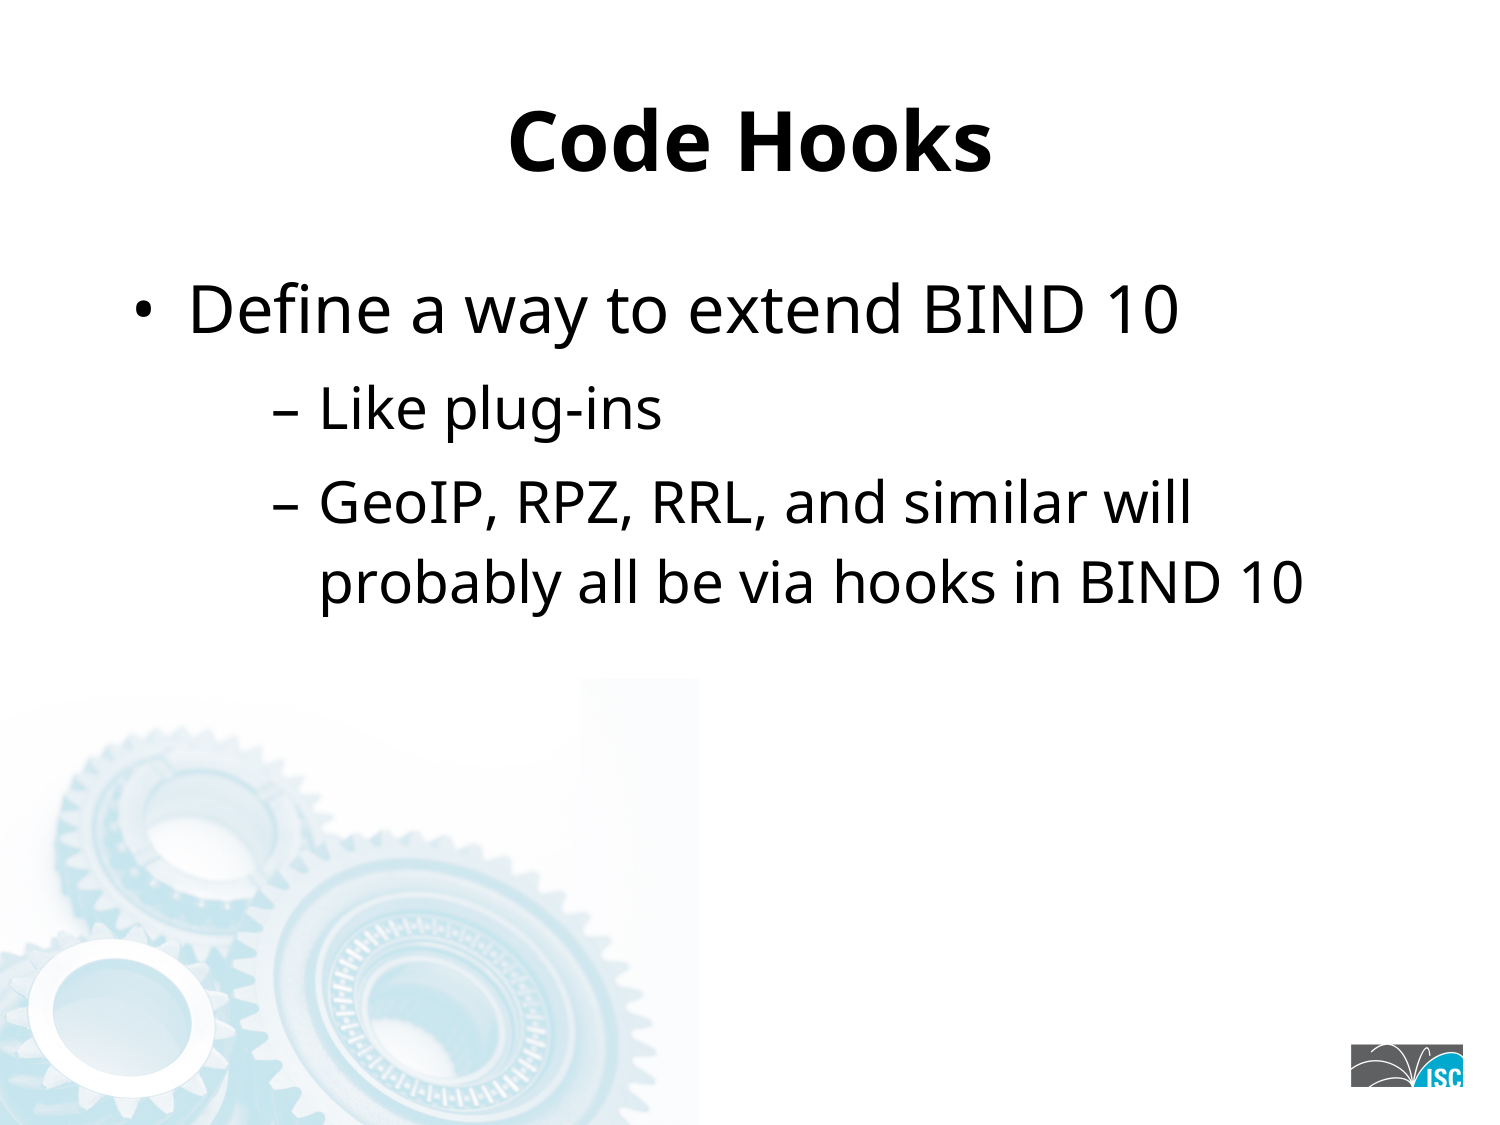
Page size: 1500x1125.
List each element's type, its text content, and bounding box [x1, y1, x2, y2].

list Define a way to extend BIND 10 Like plug-ins GeoIP, RPZ, RRL, and similar will probably all be via hooks in BIND 10 [75, 262, 1426, 1006]
picture [0, 0, 1500, 1125]
title Code Hooks [75, 31, 1426, 247]
